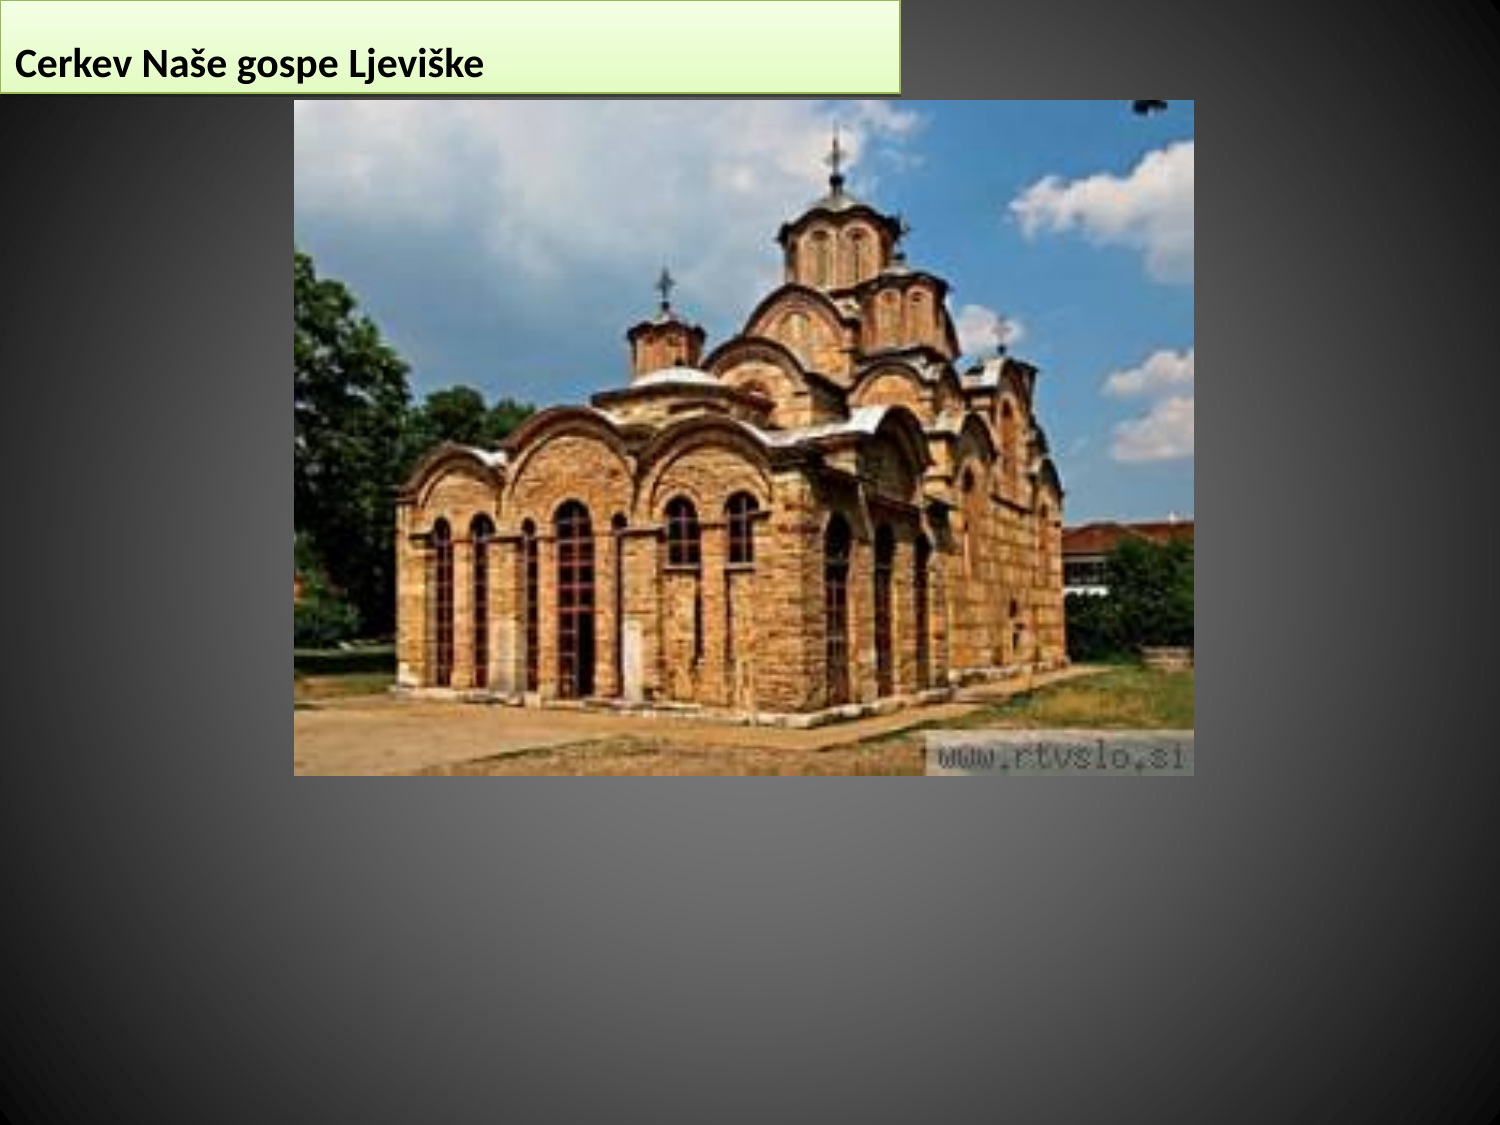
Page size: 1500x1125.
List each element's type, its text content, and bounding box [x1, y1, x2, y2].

picture [0, 0, 1500, 1125]
title Cerkev Naše gospe Ljeviške [0, 0, 900, 93]
